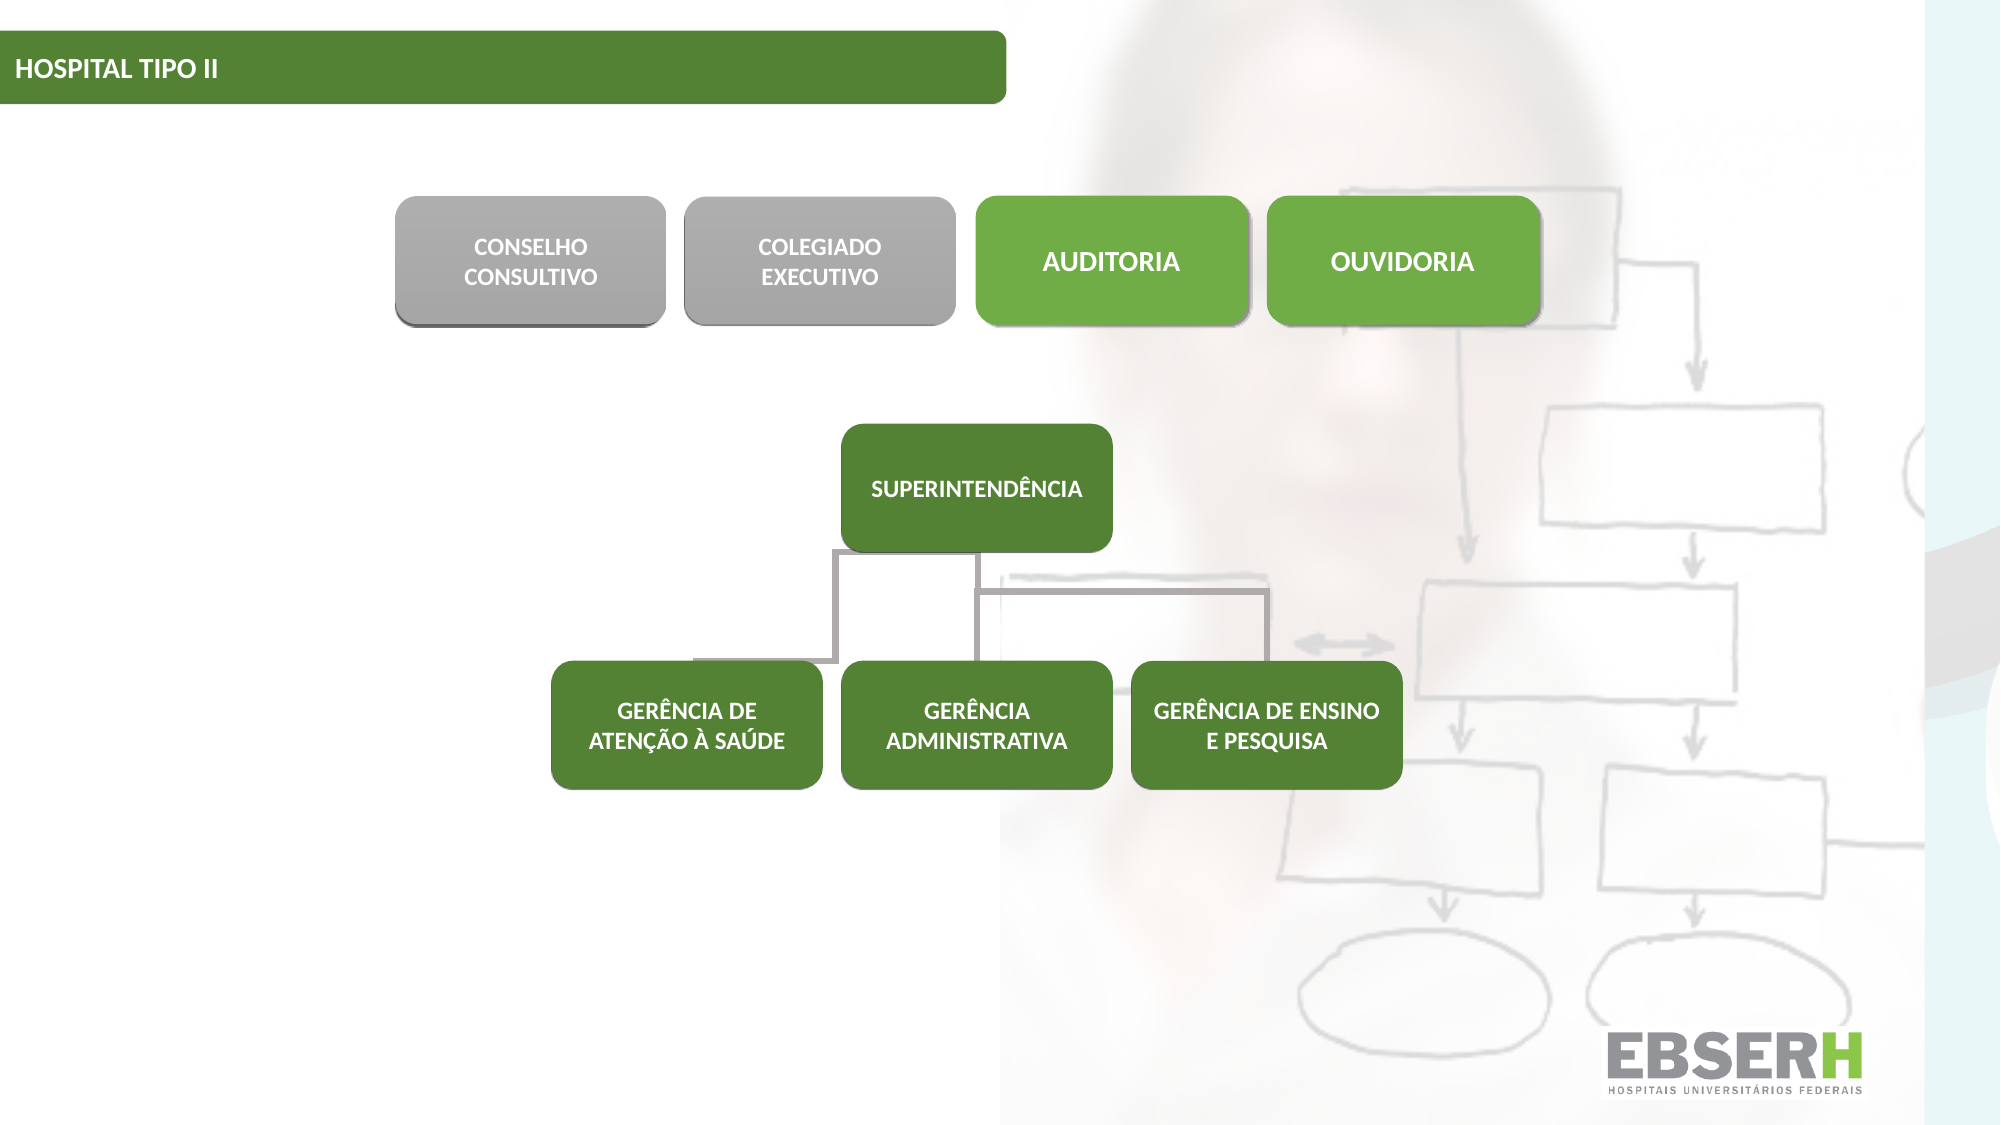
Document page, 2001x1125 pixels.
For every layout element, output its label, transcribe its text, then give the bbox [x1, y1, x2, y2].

text_box GERÊNCIA DE ENSINO E PESQUISA [1131, 660, 1403, 789]
text_box OUVIDORIA [1267, 196, 1539, 325]
text_box GERÊNCIA ADMINISTRATIVA [841, 660, 1113, 789]
text_box HOSPITAL TIPO II [0, 30, 1007, 103]
text_box CONSELHO CONSULTIVO [395, 196, 667, 325]
text_box AUDITORIA [976, 196, 1248, 325]
text_box COLEGIADO EXECUTIVO [684, 196, 956, 325]
text_box GERÊNCIA DE ATENÇÃO À SAÚDE [551, 660, 823, 789]
text_box SUPERINTENDÊNCIA [841, 423, 1113, 552]
